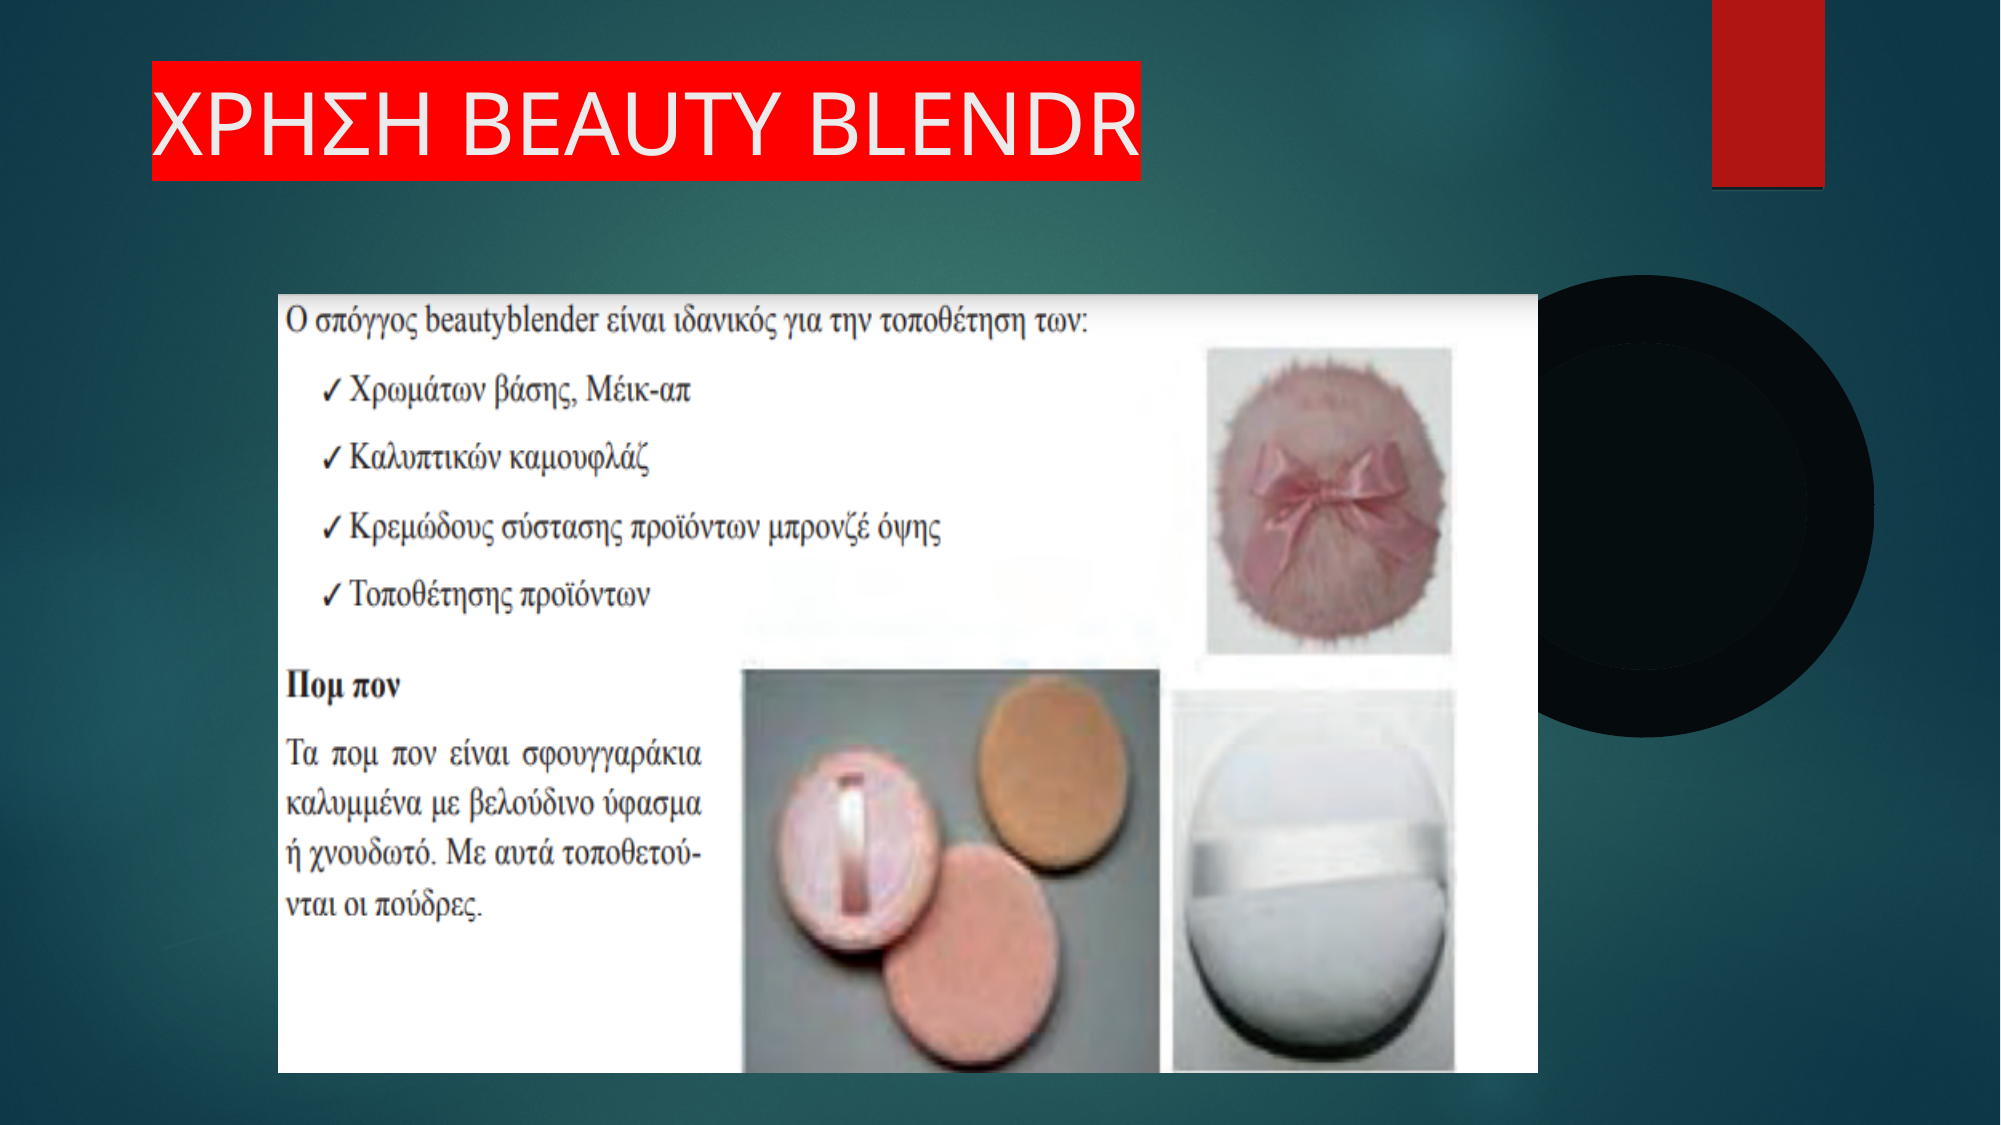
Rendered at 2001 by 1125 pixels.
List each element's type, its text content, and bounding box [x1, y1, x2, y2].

title ΧΡΗΣΗ BEAUTY BLENDR [137, 59, 1377, 278]
picture [278, 294, 1538, 1073]
